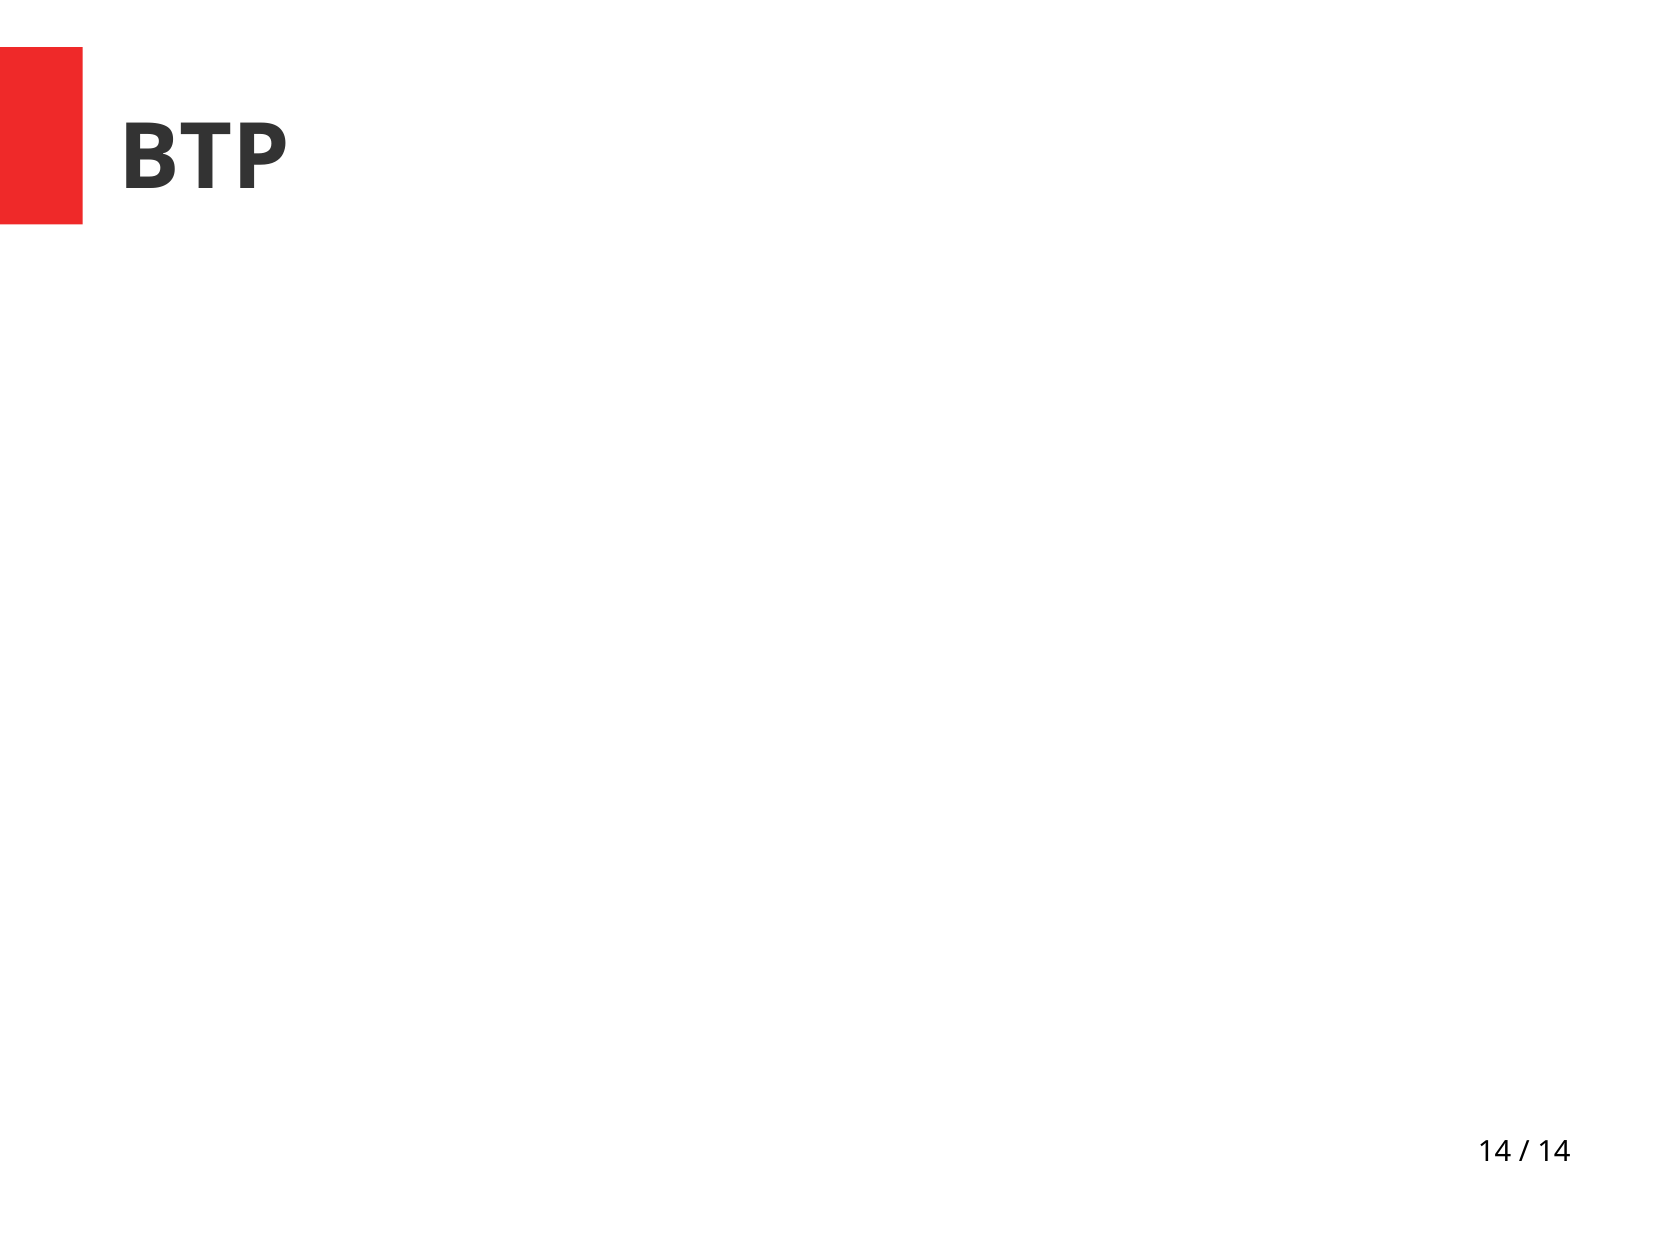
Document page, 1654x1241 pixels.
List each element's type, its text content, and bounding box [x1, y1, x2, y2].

title BTP [118, 49, 1571, 257]
